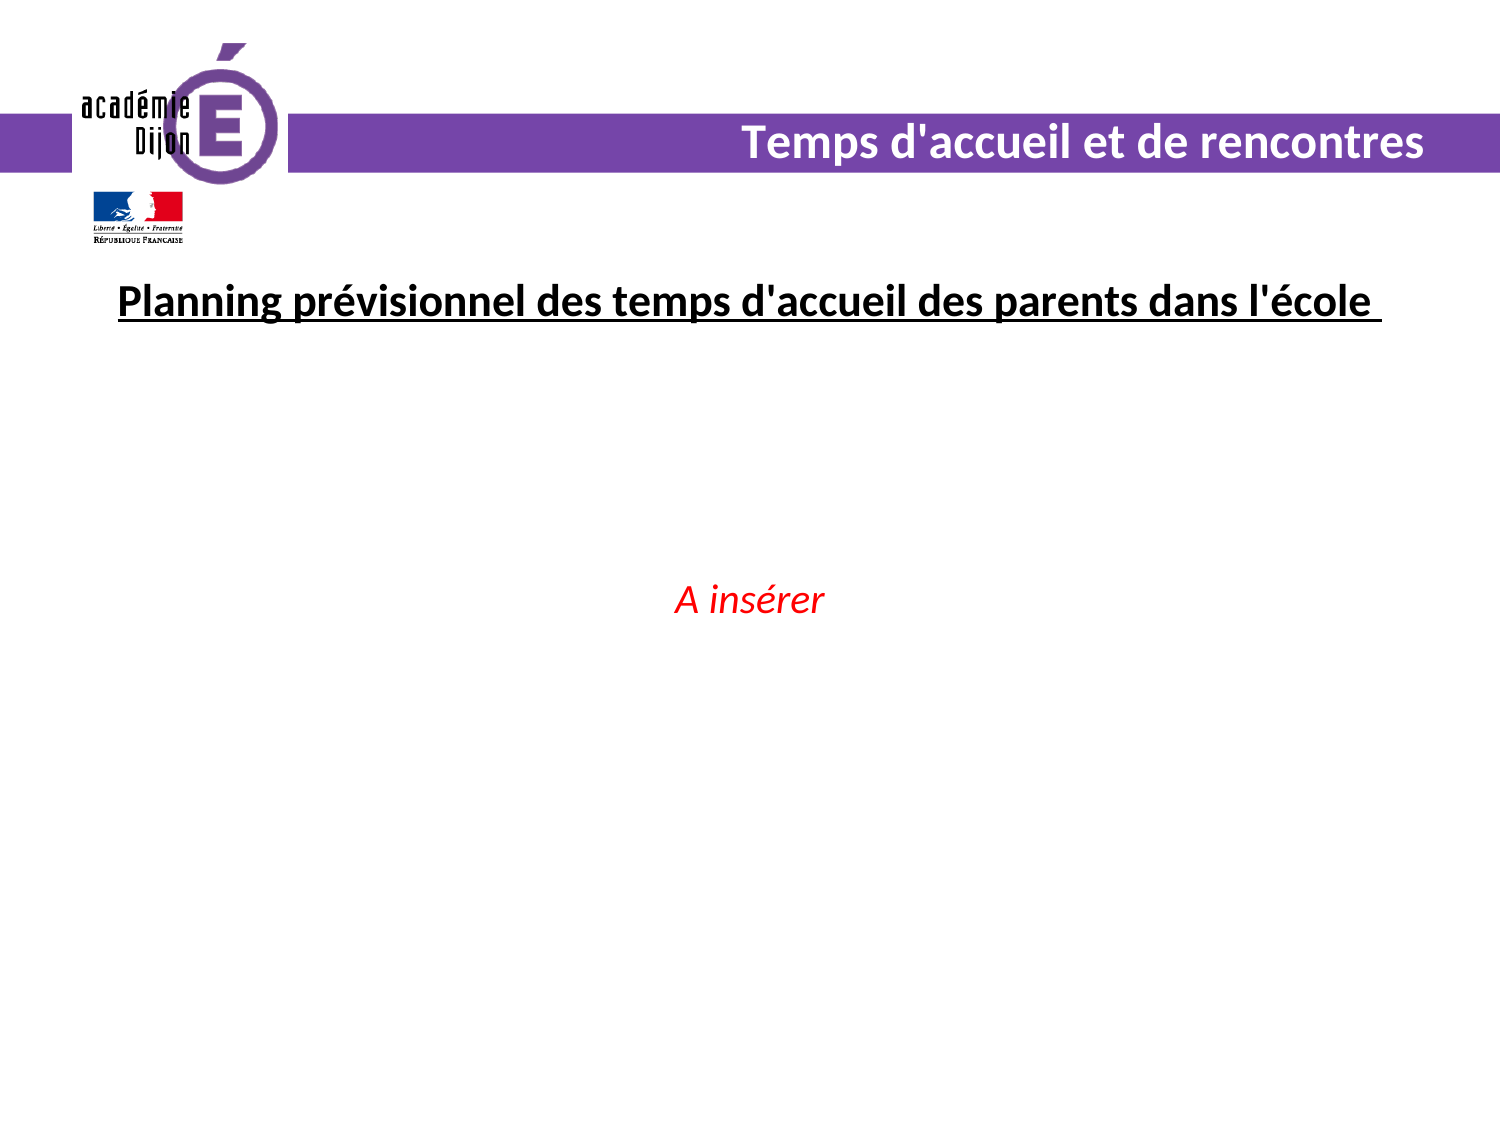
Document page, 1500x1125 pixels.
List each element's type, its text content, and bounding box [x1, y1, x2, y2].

list Planning prévisionnel des temps d'accueil des parents dans l'école A insérer [75, 262, 1426, 1005]
title Temps d'accueil et de rencontres [307, 45, 1489, 233]
picture [82, 43, 278, 243]
